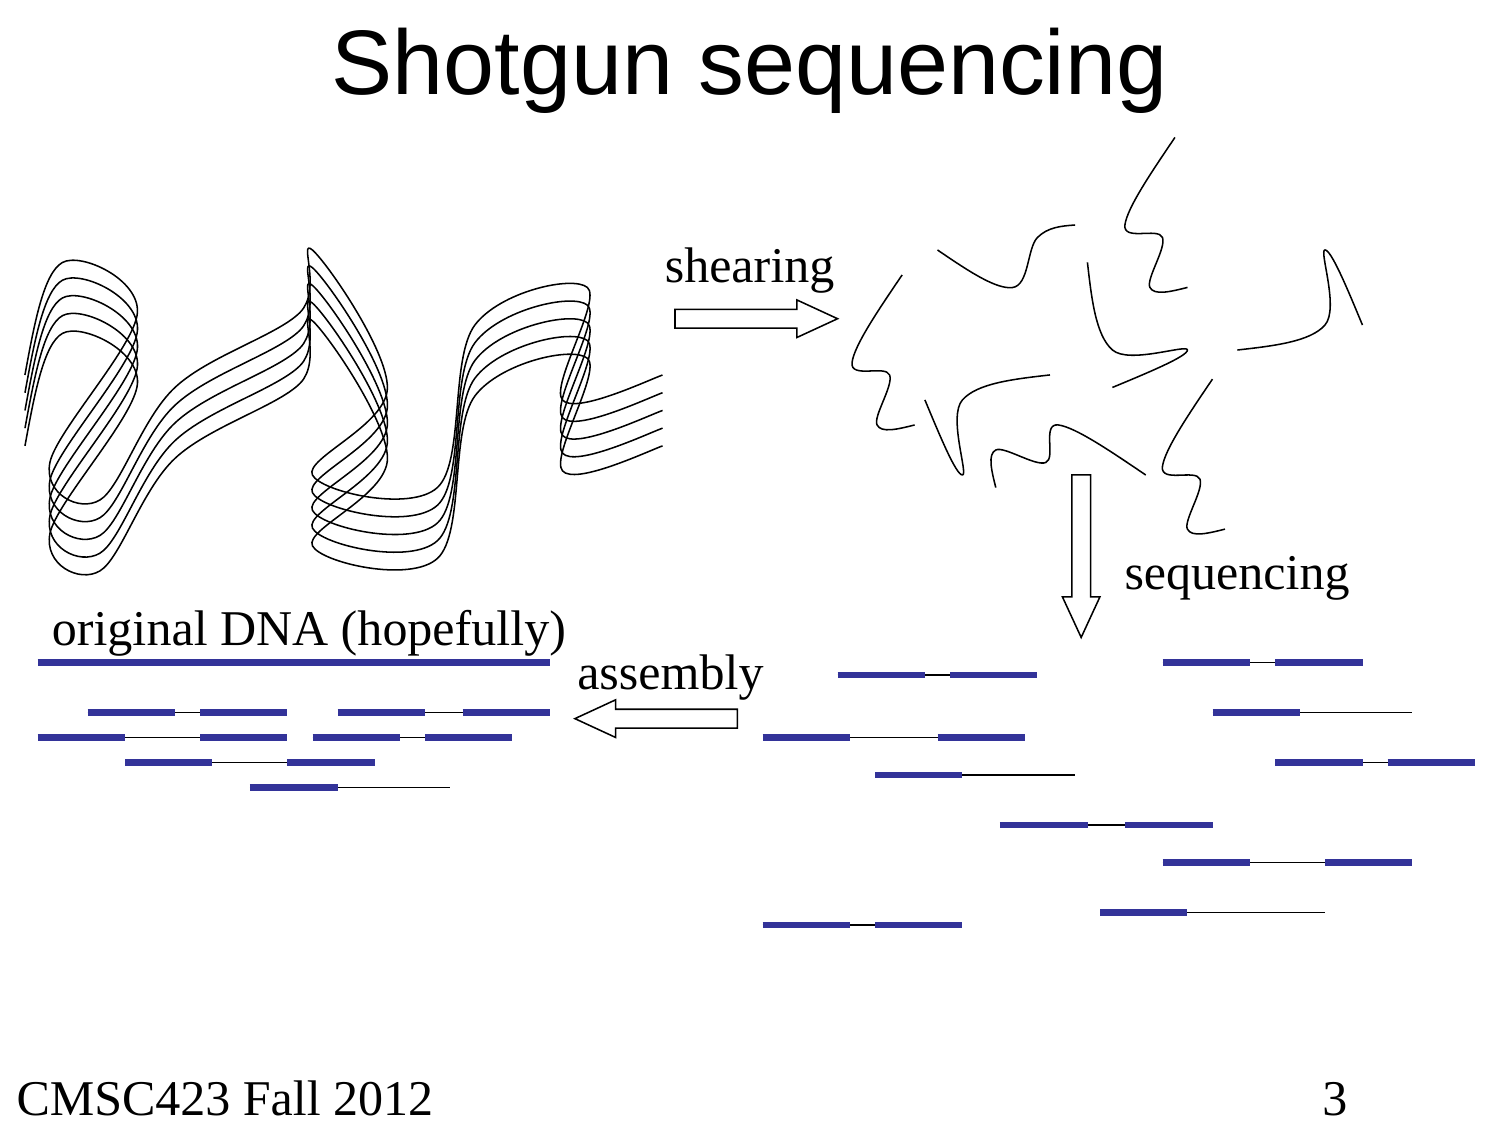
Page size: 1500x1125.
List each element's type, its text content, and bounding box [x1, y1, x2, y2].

text_box sequencing [1109, 531, 1365, 608]
text_box shearing [650, 224, 850, 301]
title Shotgun sequencing [0, 3, 1500, 122]
text_box assembly [562, 631, 779, 708]
text_box original DNA (hopefully) [37, 587, 582, 663]
